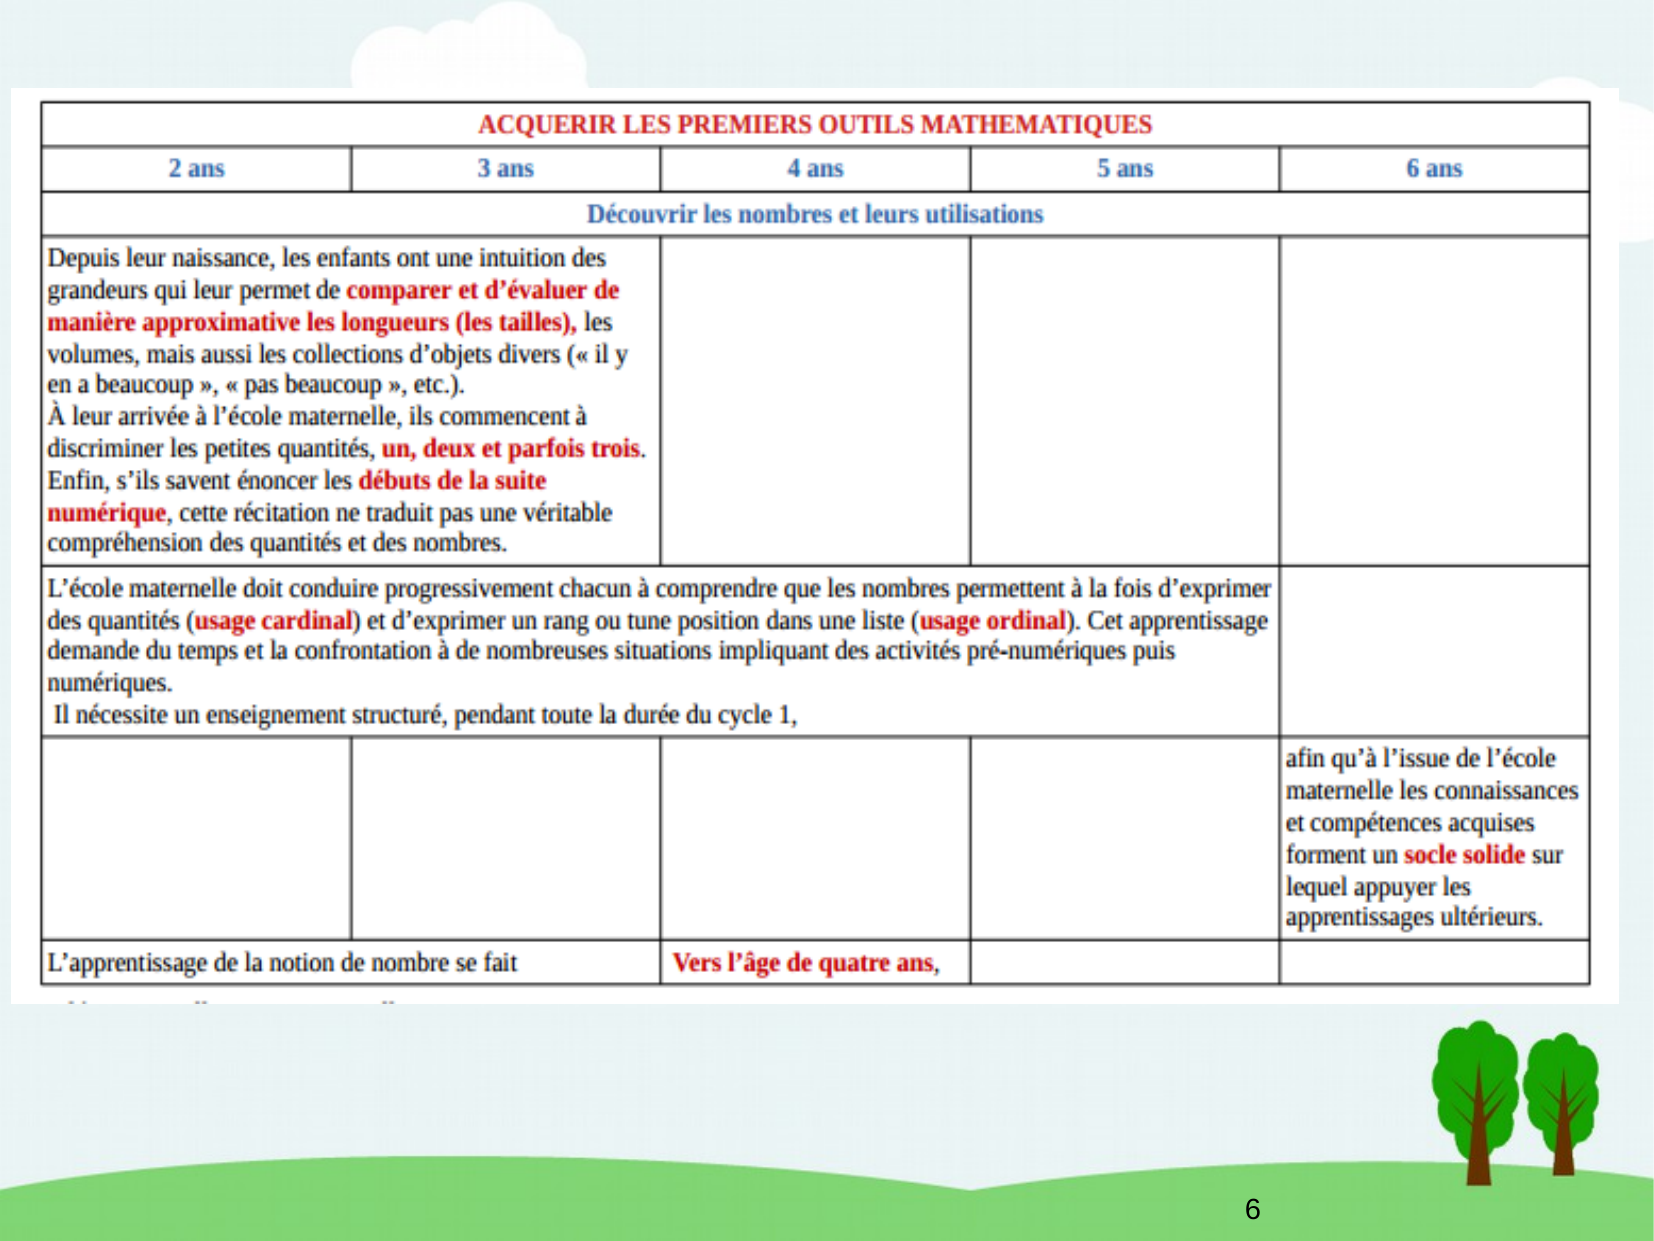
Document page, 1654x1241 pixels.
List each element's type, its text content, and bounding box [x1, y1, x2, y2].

text_box <numéro> [1244, 1190, 1630, 1241]
picture [0, 0, 1654, 1241]
